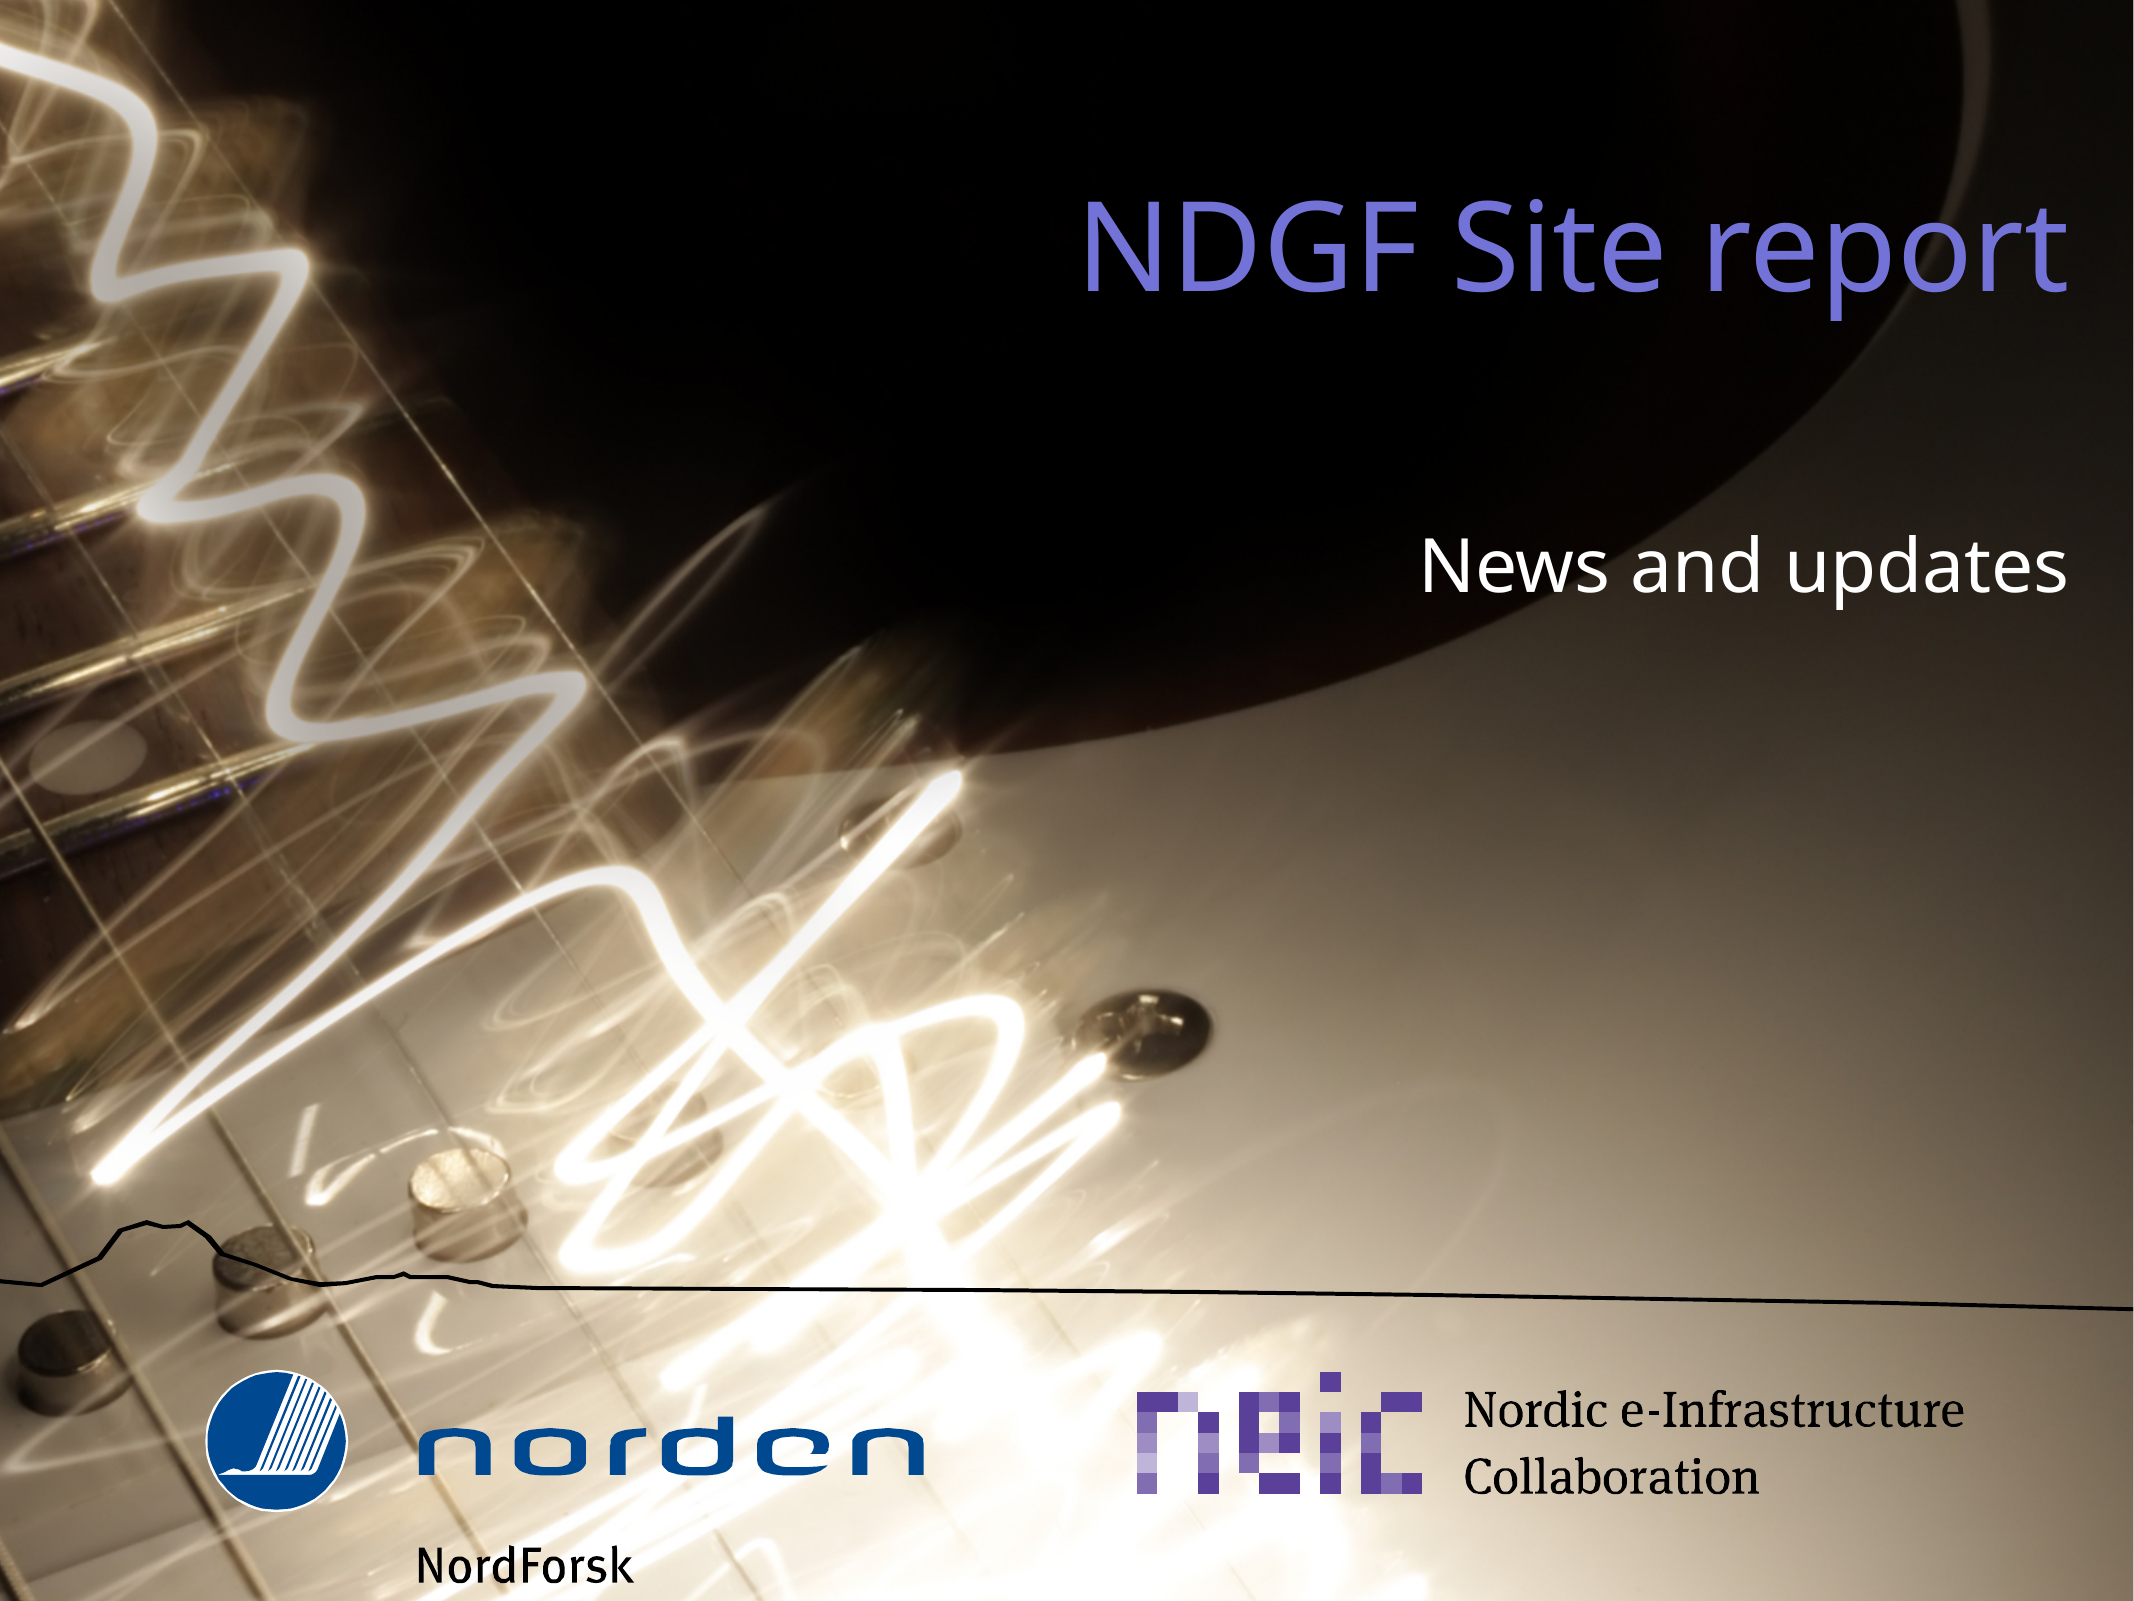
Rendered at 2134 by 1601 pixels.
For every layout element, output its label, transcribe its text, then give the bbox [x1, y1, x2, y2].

text_box News and updates [210, 504, 2086, 607]
text_box NDGF Site report [210, 150, 2086, 311]
picture [0, 0, 2134, 1601]
